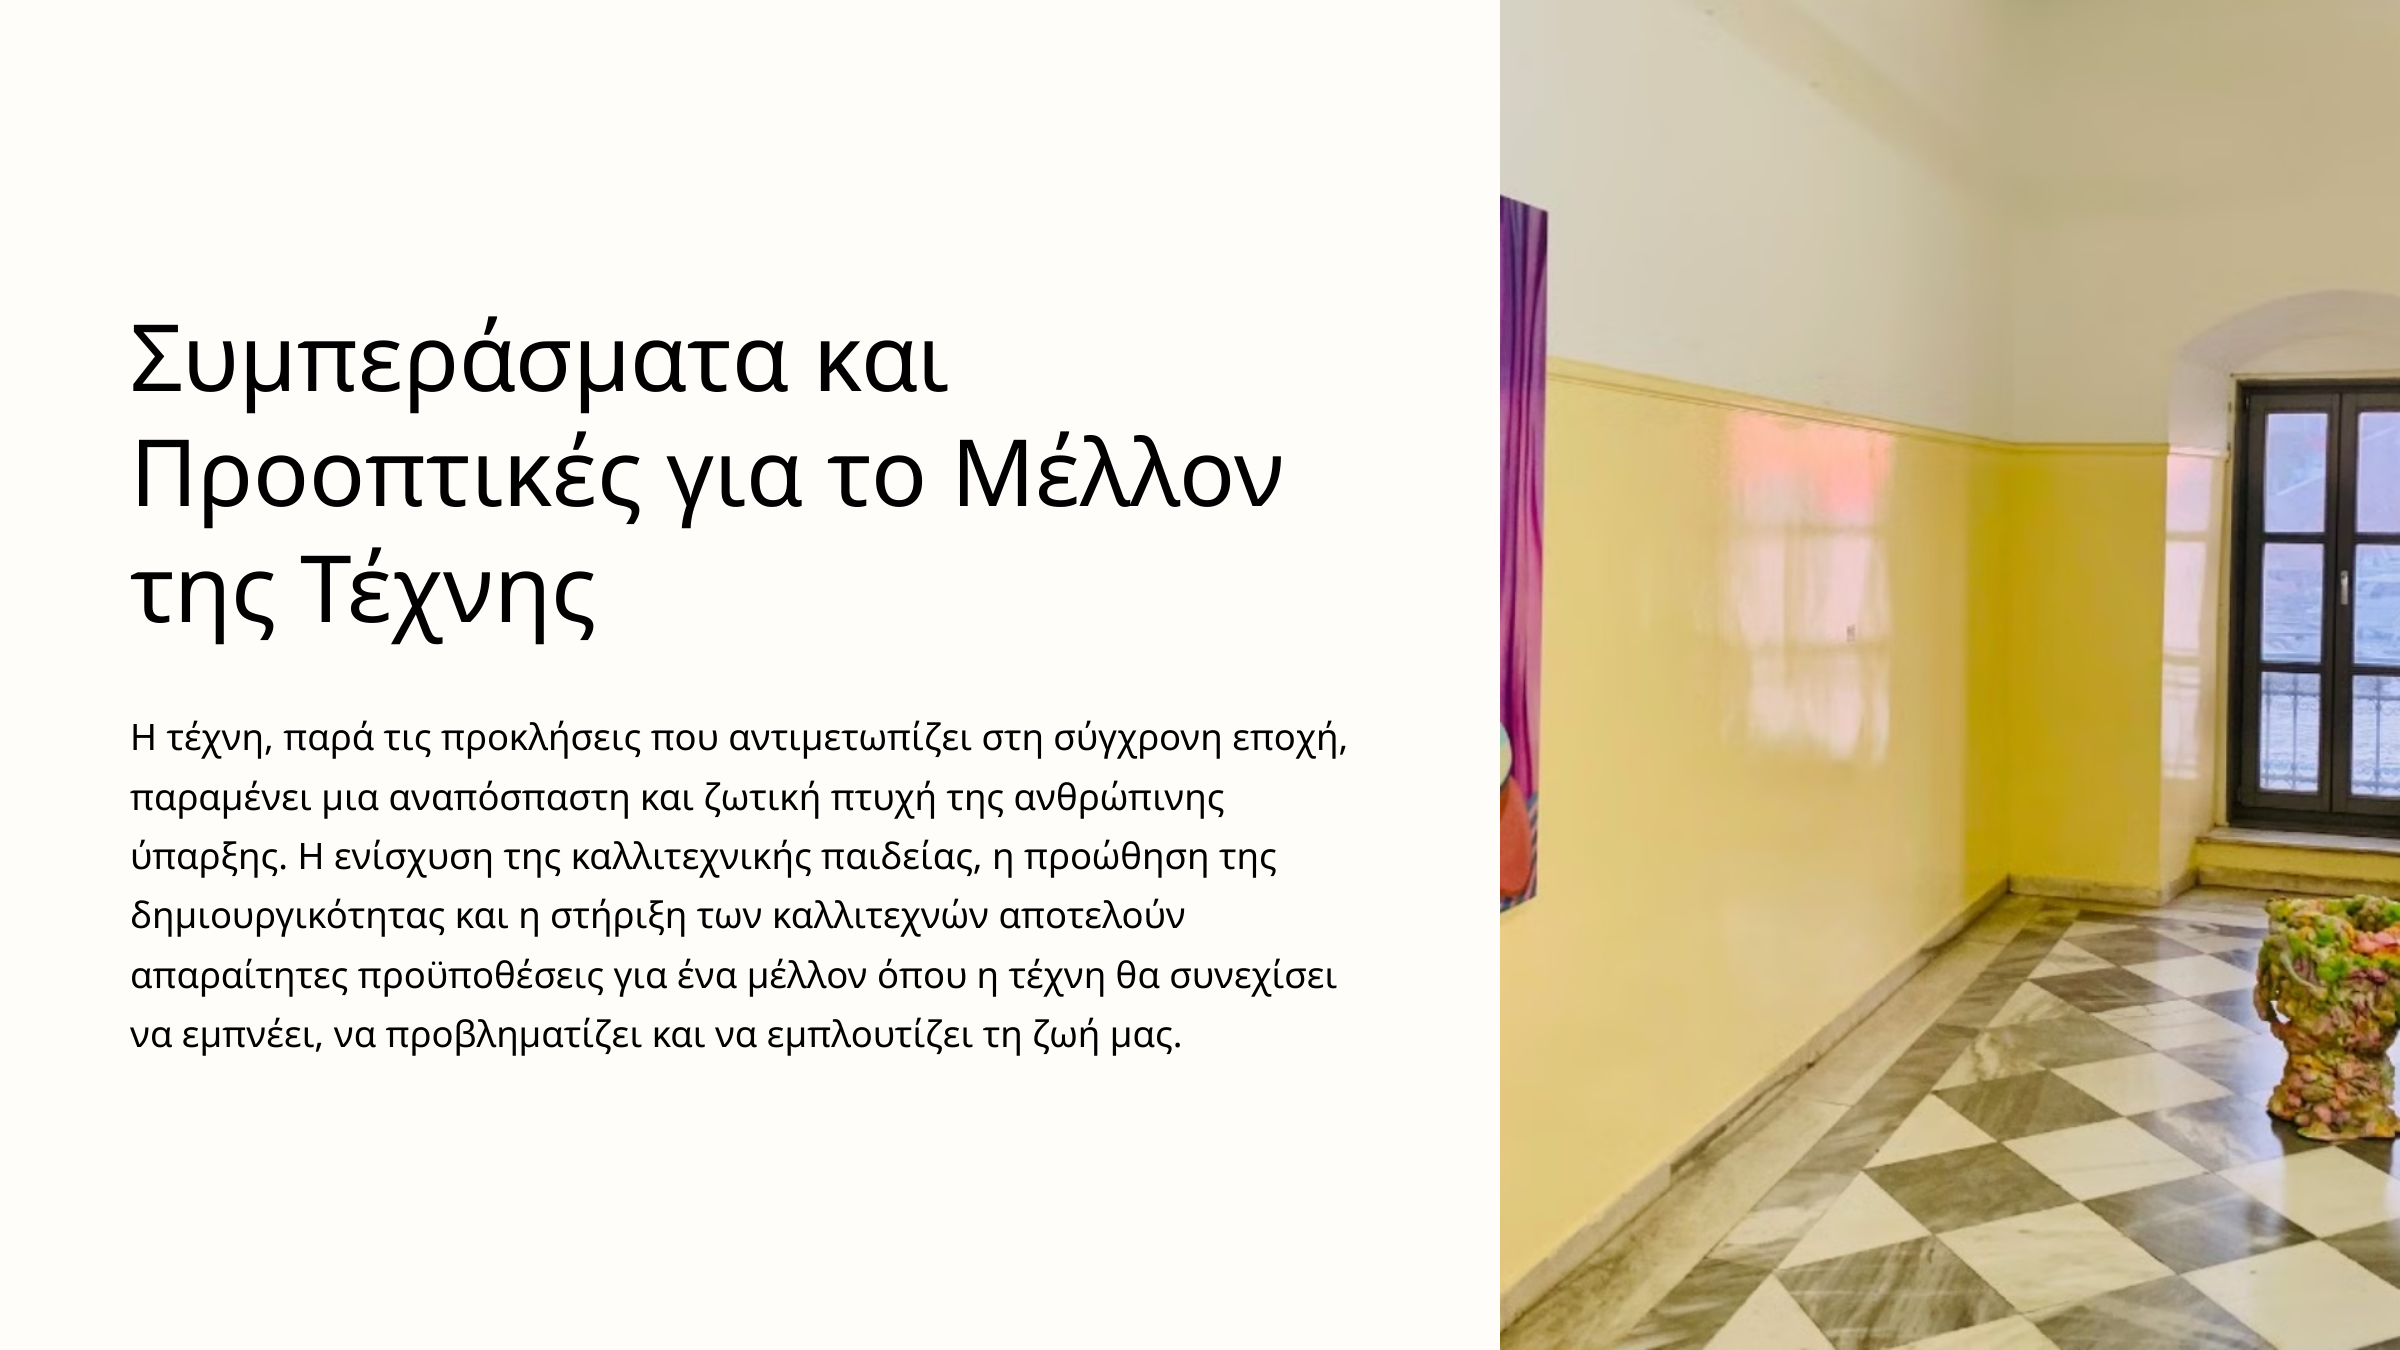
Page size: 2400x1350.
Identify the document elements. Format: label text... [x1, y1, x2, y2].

text_box Συμπεράσματα και Προοπτικές για το Μέλλον της Τέχνης [130, 294, 1370, 643]
text_box Η τέχνη, παρά τις προκλήσεις που αντιμετωπίζει στη σύγχρονη εποχή, παραμένει μια αναπόσπαστη και ζωτική πτυχή της ανθρώπινης ύπαρξης. Η ενίσχυση της καλλιτεχνικής παιδείας, η προώθηση της δημιουργικότητας και η στήριξη των καλλιτεχνών αποτελούν απαραίτητες προϋποθέσεις για ένα μέλλον όπου η τέχνη θα συνεχίσει να εμπνέει, να προβληματίζει και να εμπλουτίζει τη ζωή μας. [130, 698, 1370, 1056]
picture [1500, 0, 2400, 1350]
